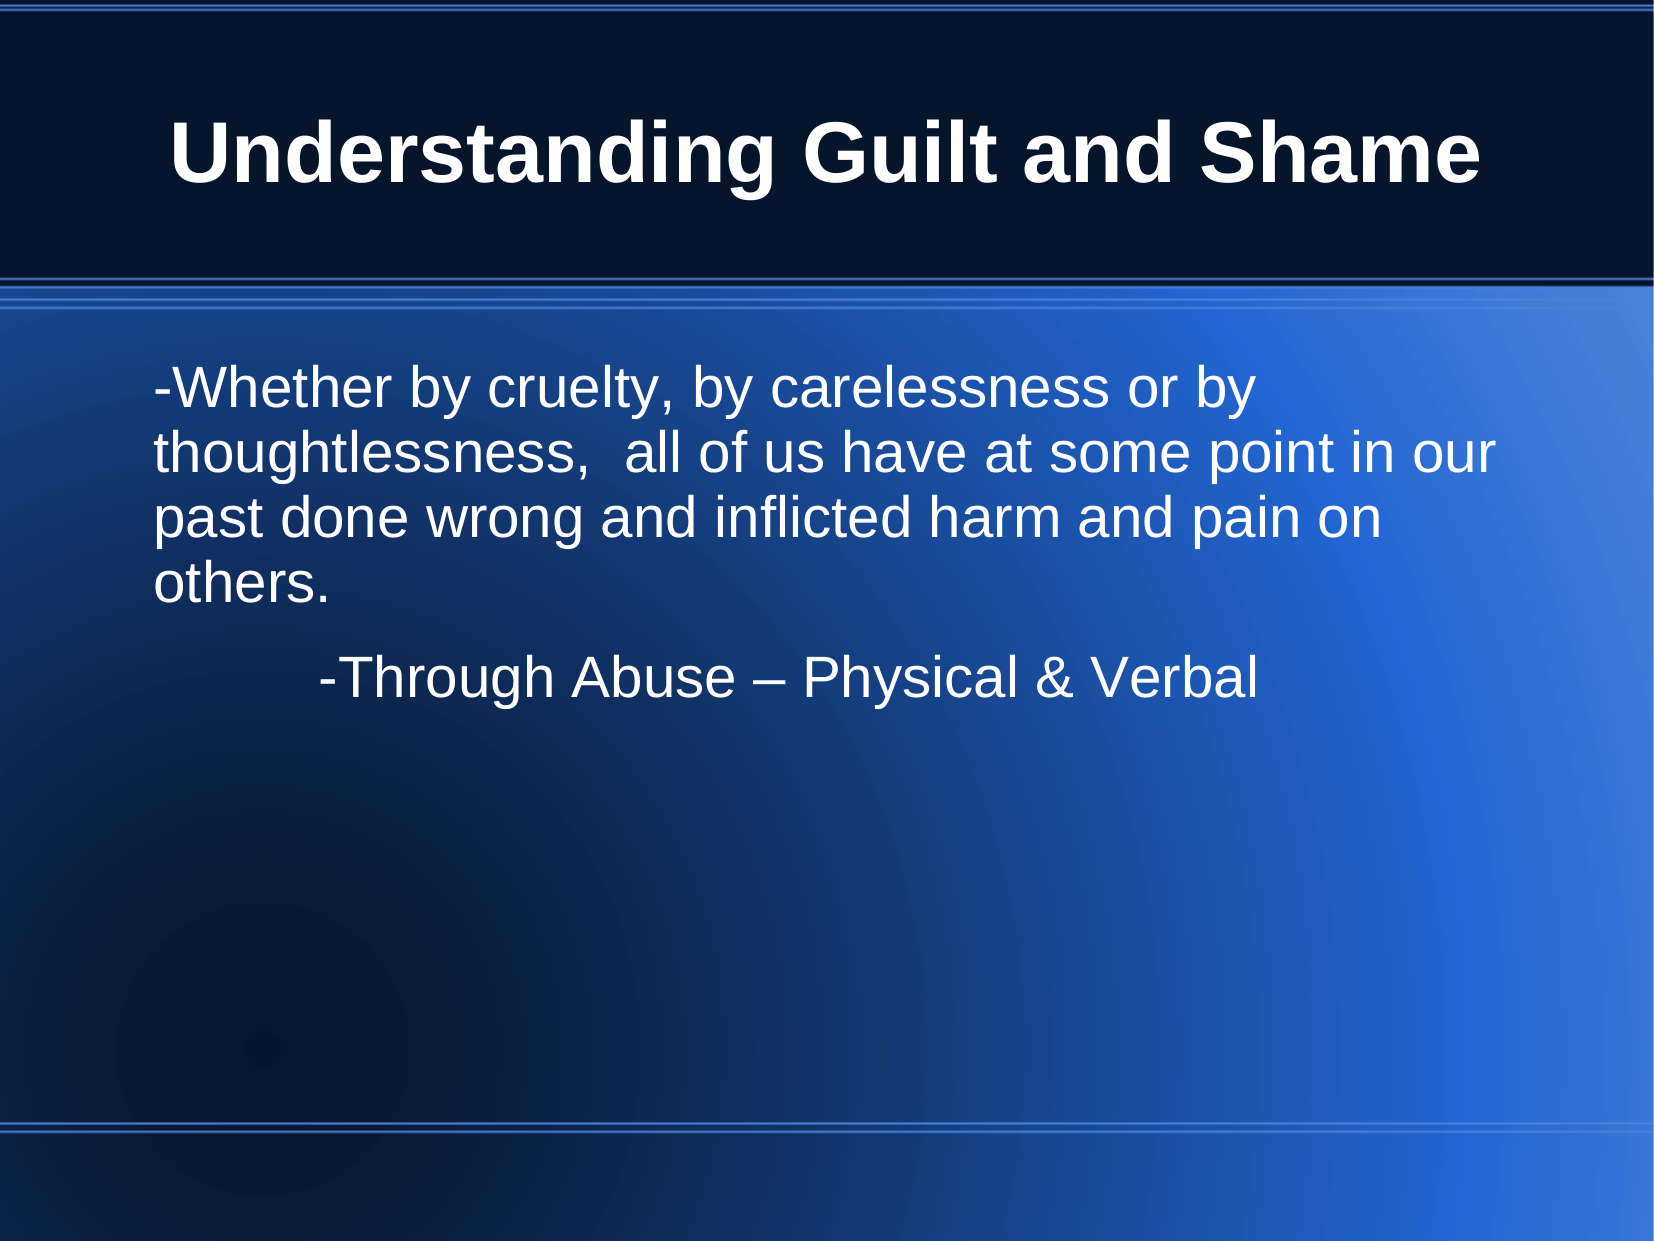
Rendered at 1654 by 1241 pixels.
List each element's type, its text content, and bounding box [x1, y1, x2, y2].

list -Whether by cruelty, by carelessness or by thoughtlessness, all of us have at some point in our past done wrong and inflicted harm and pain on others. -Through Abuse – Physical & Verbal [82, 355, 1571, 1058]
title Understanding Guilt and Shame [82, 49, 1571, 257]
picture [0, 0, 1654, 1241]
